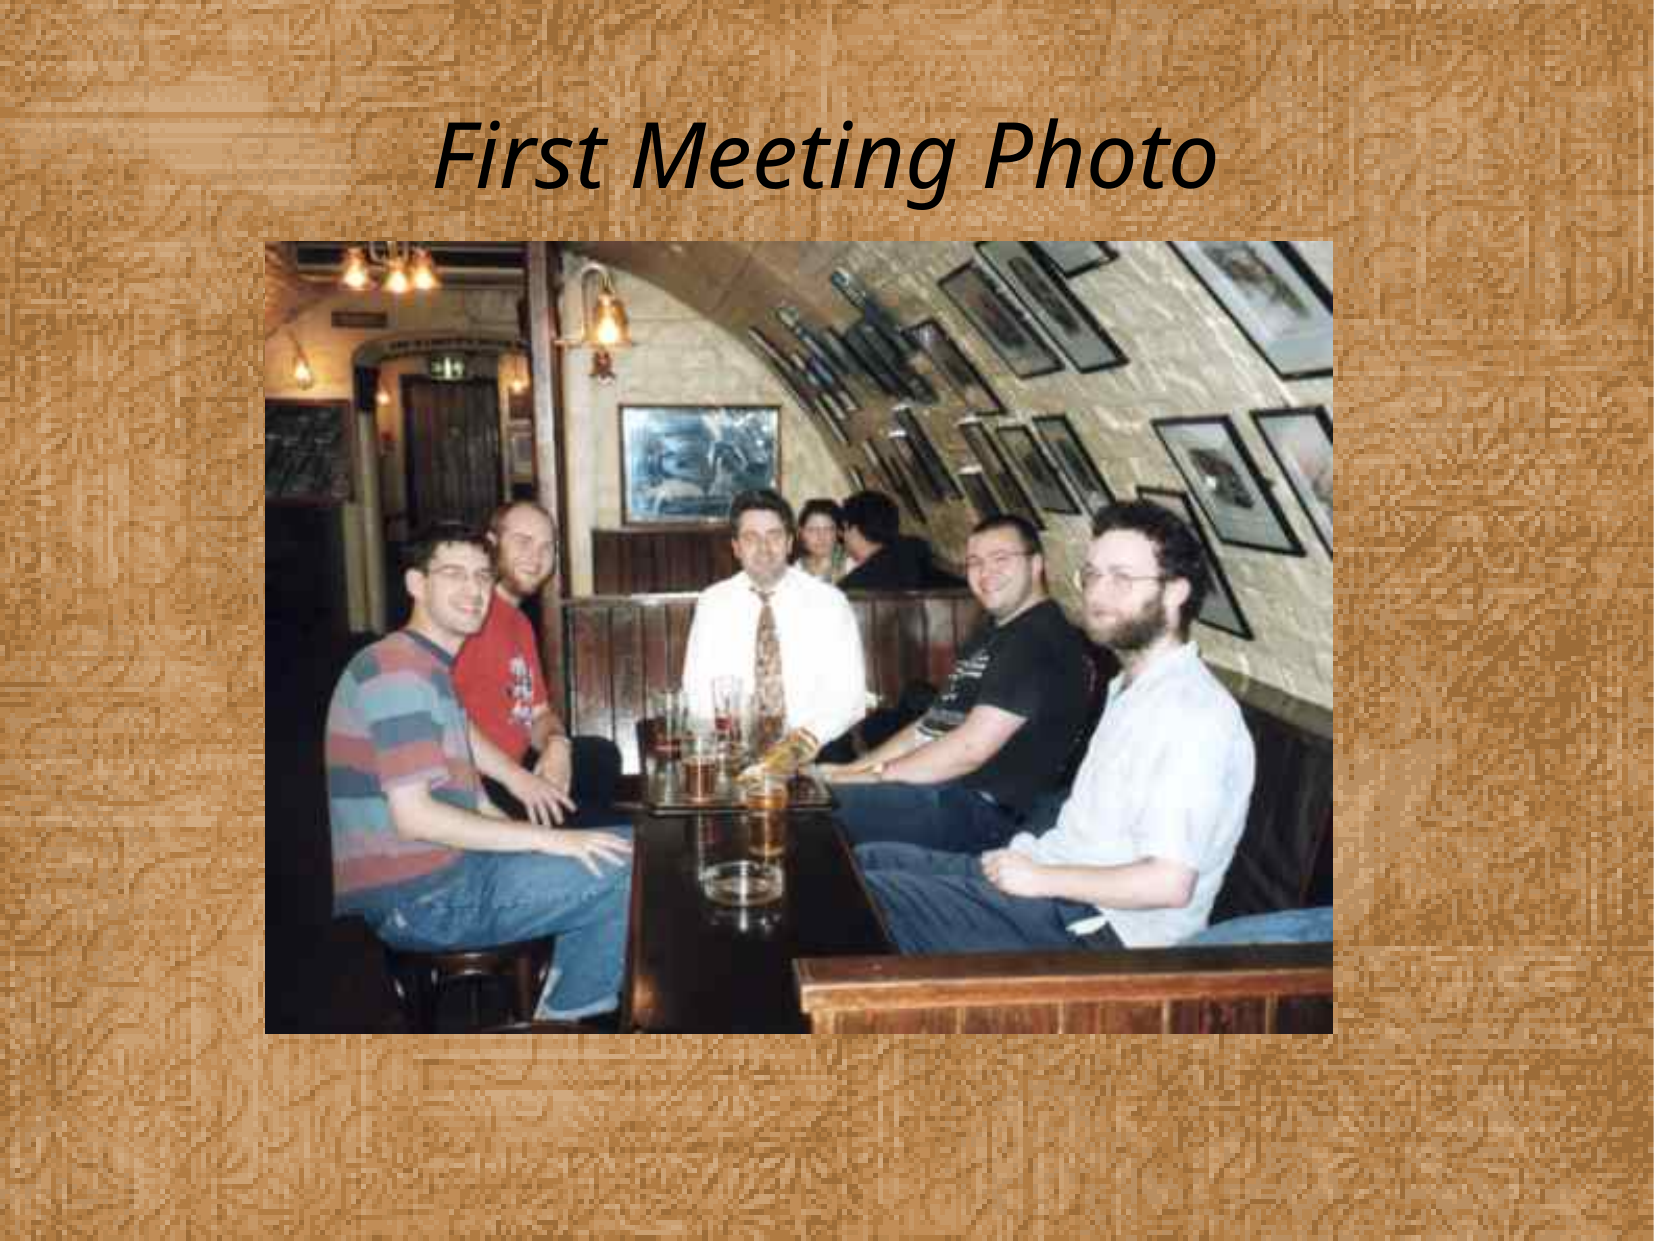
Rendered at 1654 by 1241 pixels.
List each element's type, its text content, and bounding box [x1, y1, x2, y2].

title First Meeting Photo [82, 49, 1571, 257]
picture [0, 0, 1654, 1241]
